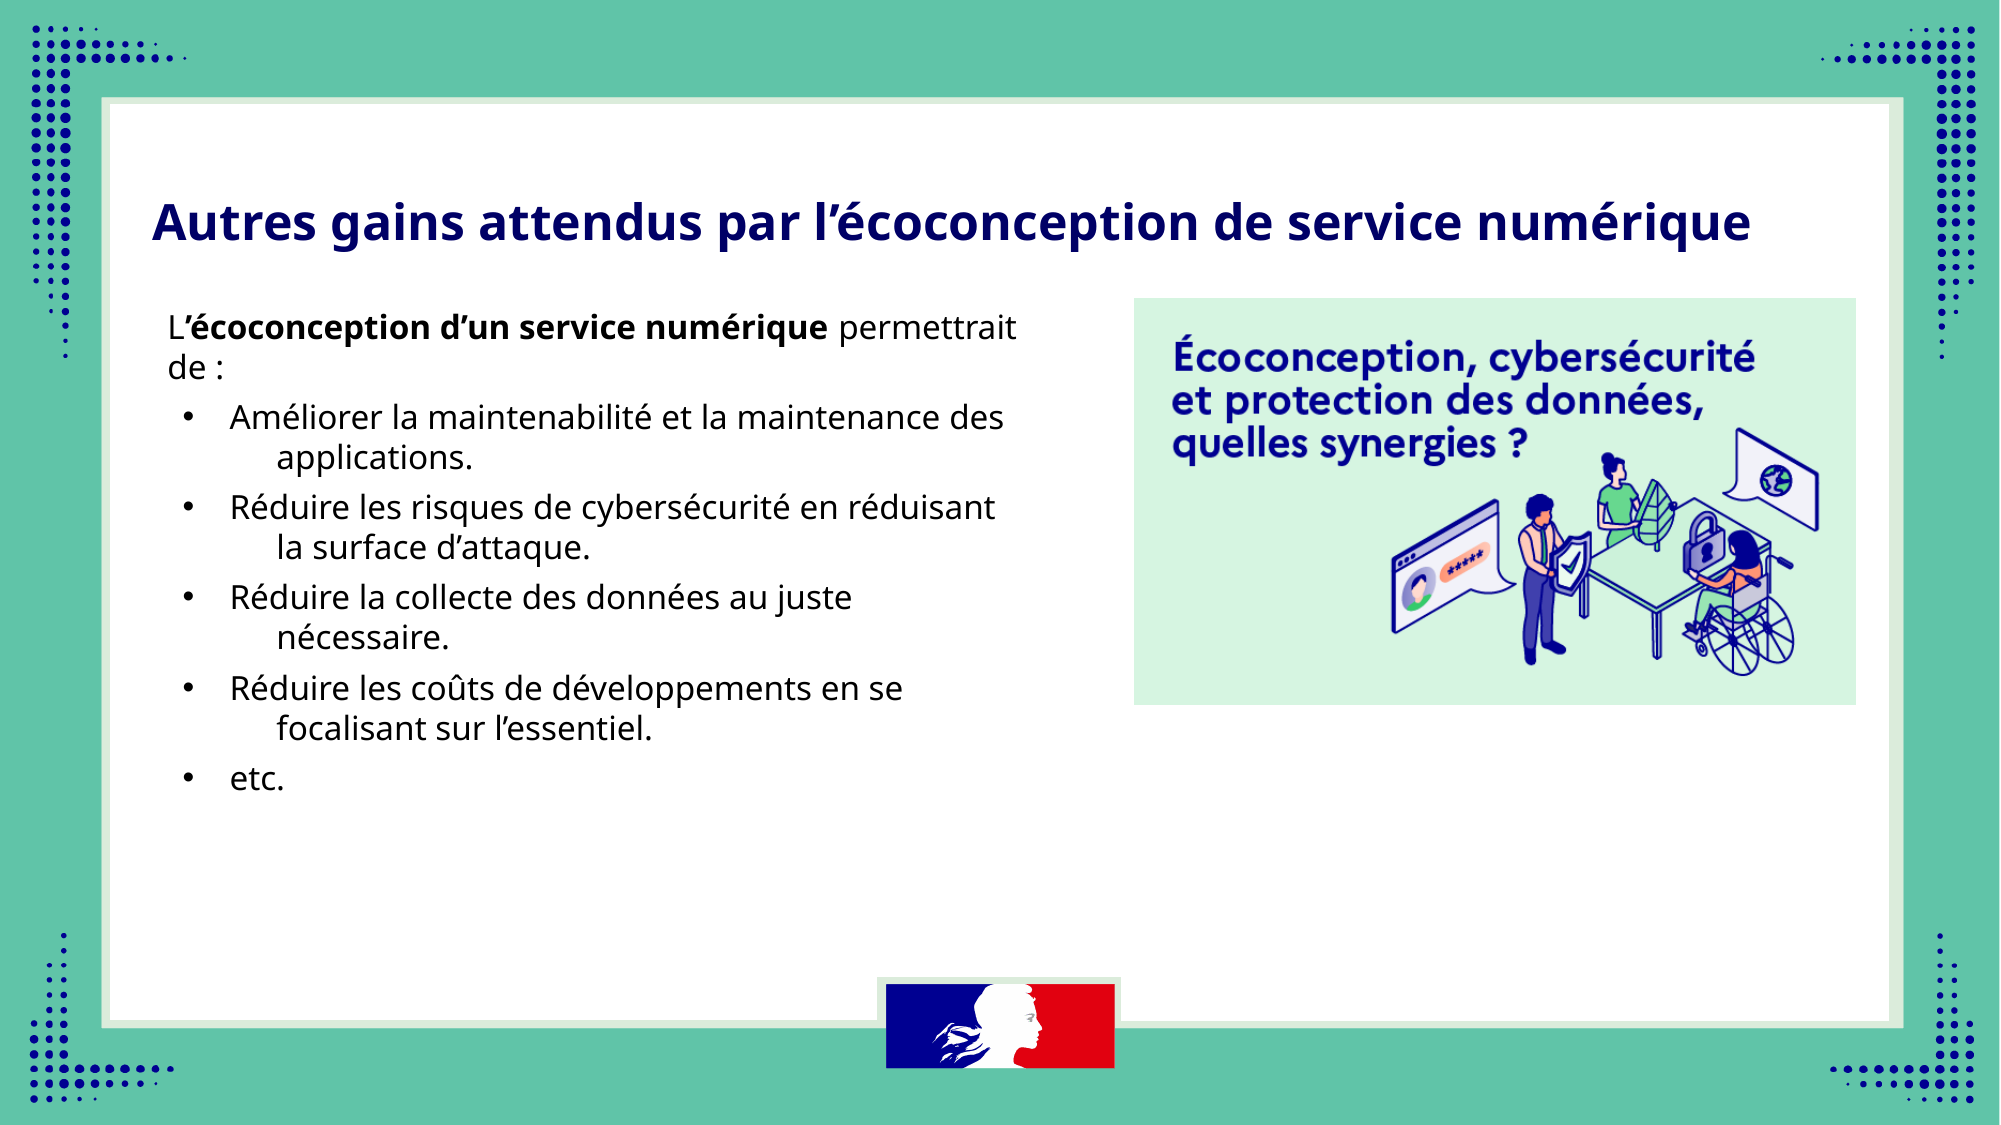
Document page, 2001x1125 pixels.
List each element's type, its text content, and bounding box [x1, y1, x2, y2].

text_box L’écoconception d’un service numérique permettrait de : Améliorer la maintenabilité et la maintenance des applications. Réduire les risques de cybersécurité en réduisant la surface d’attaque. Réduire la collecte des données au juste nécessaire. Réduire les coûts de développements en se focalisant sur l’essentiel. etc. [137, 298, 1038, 939]
picture [0, 0, 2000, 1125]
title Autres gains attendus par l’écoconception de service numérique [137, 150, 1806, 299]
